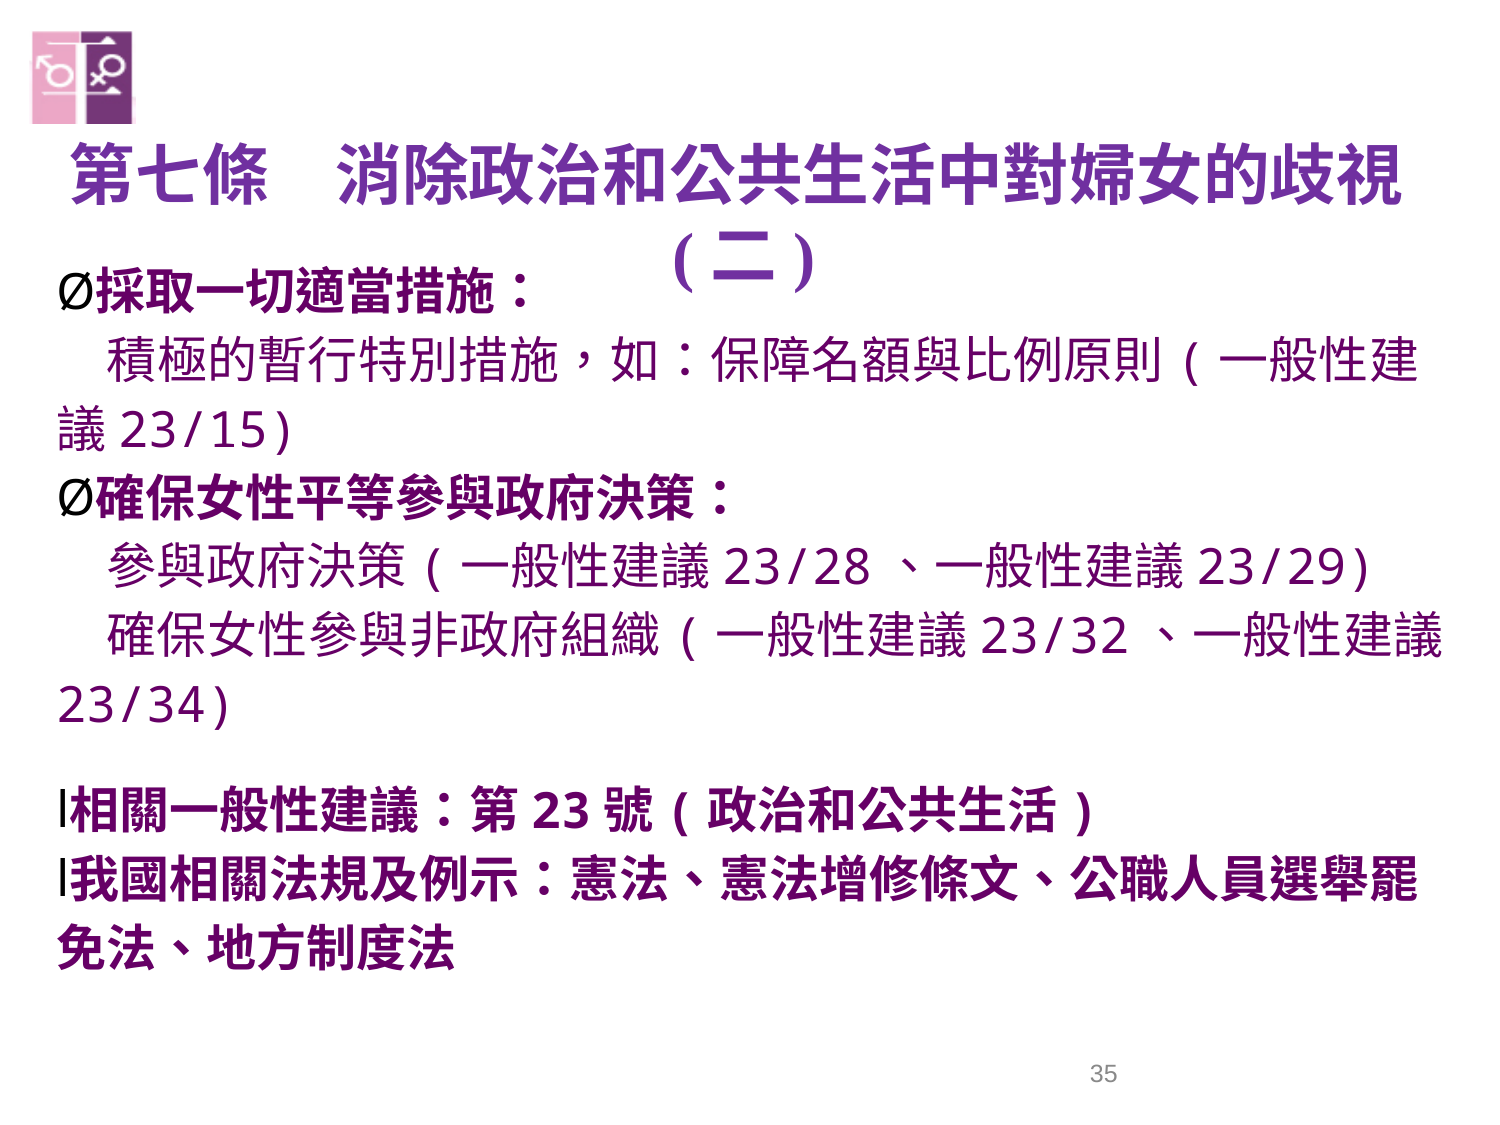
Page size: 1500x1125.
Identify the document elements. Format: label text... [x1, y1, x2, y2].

text_box 35 [1074, 1042, 1426, 1103]
text_box 採取一切適當措施： 積極的暫行特別措施，如：保障名額與比例原則(一般性建議23/15) 確保女性平等參與政府決策： 參與政府決策(一般性建議23/28、一般性建議23/29) 確保女性參與非政府組織(一般性建議23/32、一般性建議23/34) 相關一般性建議：第23號(政治和公共生活) 我國相關法規及例示：憲法、憲法增修條文、公職人員選舉罷免法、地方制度法 [41, 244, 1471, 984]
title 第七條 消除政治和公共生活中對婦女的歧視(二) [17, 125, 1471, 279]
